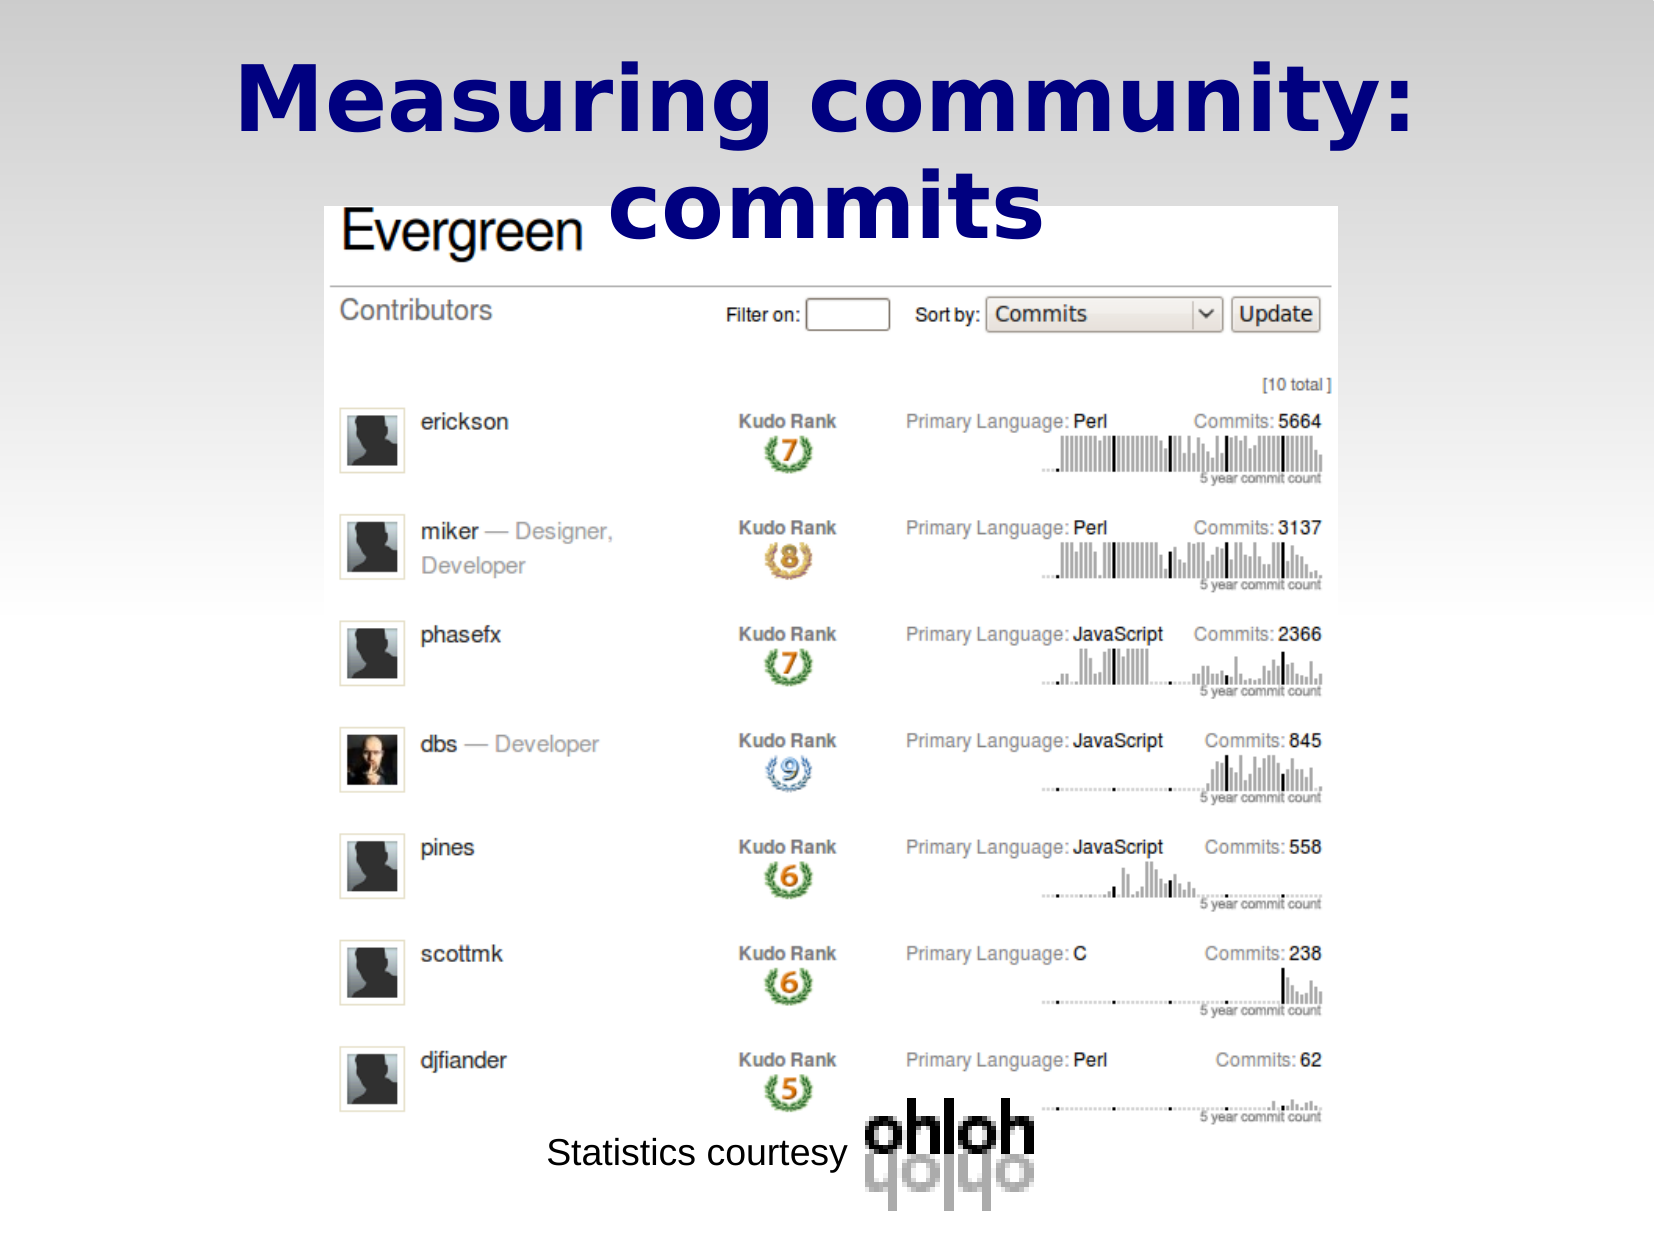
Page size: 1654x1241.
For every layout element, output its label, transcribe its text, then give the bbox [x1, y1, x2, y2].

title Measuring community: commits [82, 45, 1571, 261]
text_box Statistics courtesy [531, 1124, 865, 1182]
picture [324, 261, 1338, 1211]
